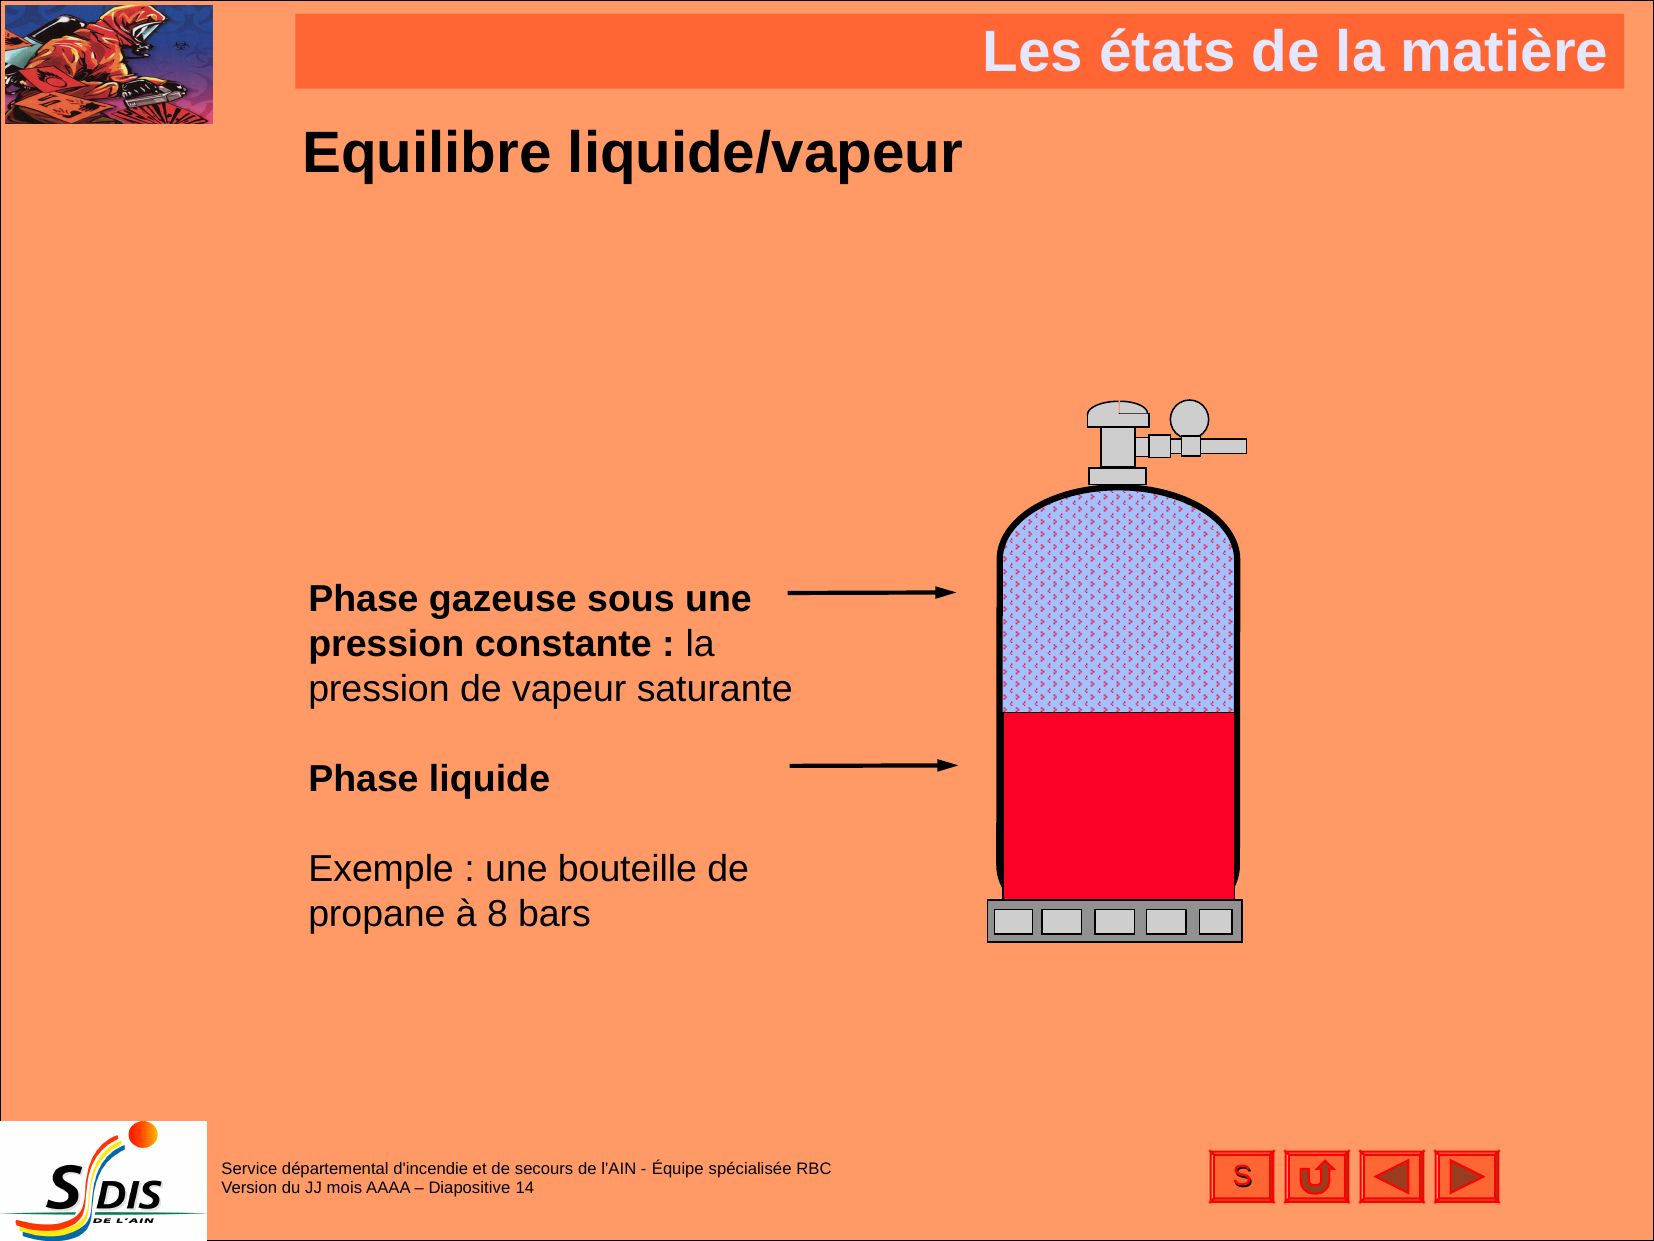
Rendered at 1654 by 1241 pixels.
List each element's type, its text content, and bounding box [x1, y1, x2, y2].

text_box [1087, 399, 1247, 467]
text_box Equilibre liquide/vapeur [287, 112, 979, 193]
picture [5, 5, 213, 124]
text_box [1088, 468, 1146, 485]
text_box Phase gazeuse sous une pression constante : la pression de vapeur saturante Phase liquide Exemple : une bouteille de propane à 8 bars [306, 571, 844, 958]
text_box [987, 487, 1242, 942]
picture [0, 1121, 207, 1241]
text_box Les états de la matière [295, 13, 1625, 89]
